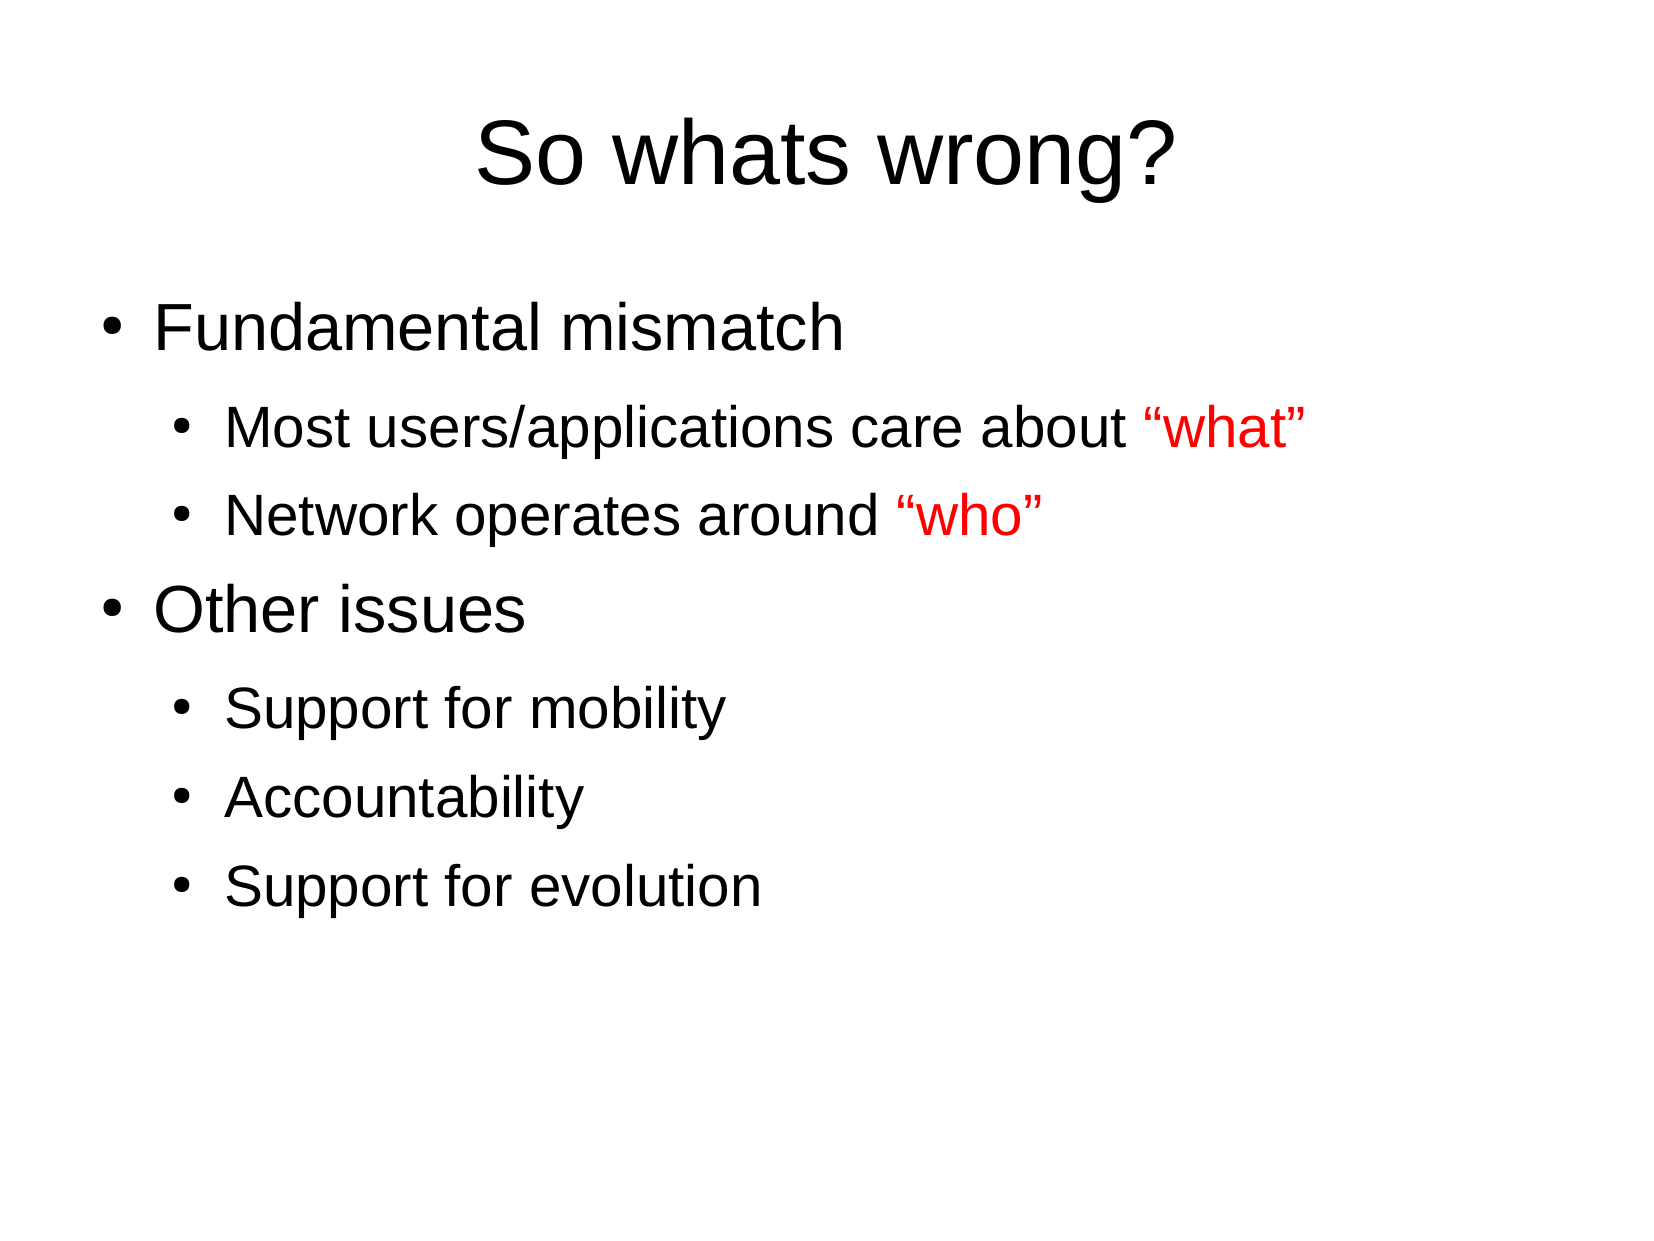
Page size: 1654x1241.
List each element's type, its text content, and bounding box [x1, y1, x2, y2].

title So whats wrong? [82, 56, 1571, 250]
list Fundamental mismatch Most users/applications care about “what” Network operates around “who” Other issues Support for mobility Accountability Support for evolution [82, 290, 1571, 1109]
